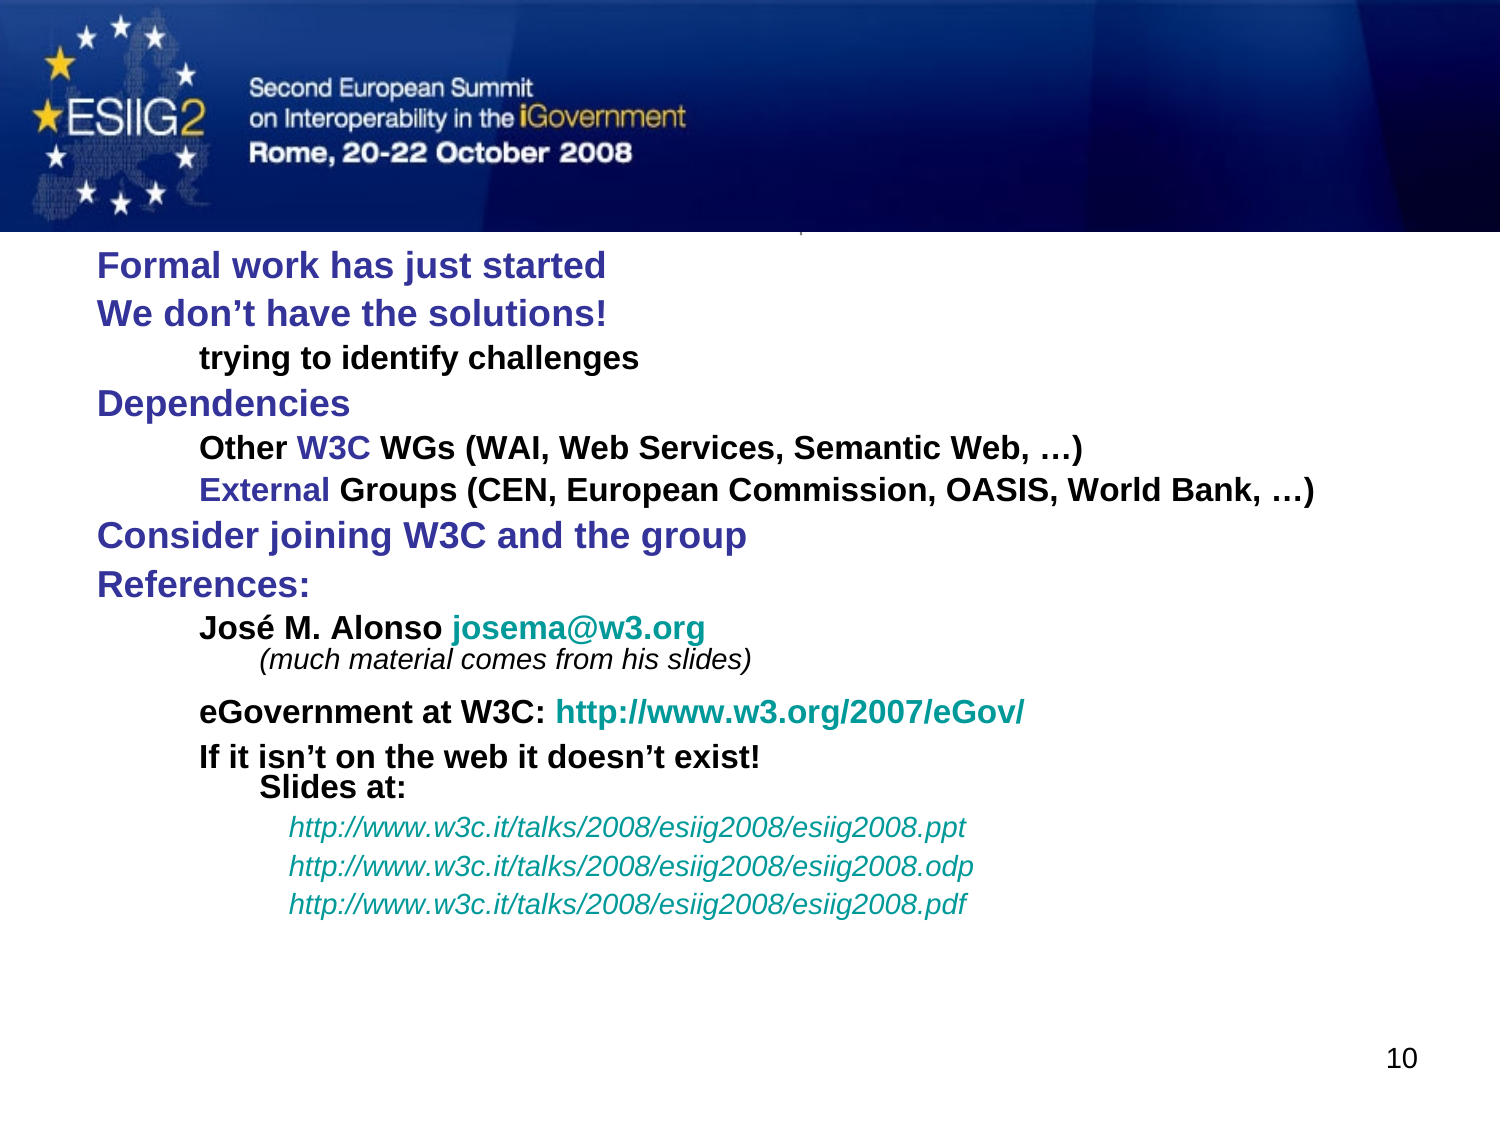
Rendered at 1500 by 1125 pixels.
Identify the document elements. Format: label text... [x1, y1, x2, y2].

text_box <numero> [1371, 1031, 1423, 1082]
list Formal work has just started We don’t have the solutions! trying to identify challenges Dependencies Other W3C WGs (WAI, Web Services, Semantic Web, …) External Groups (CEN, European Commission, OASIS, World Bank, …) Consider joining W3C and the group References: José M. Alonso josema@w3.org (much material comes from his slides) eGovernment at W3C: http://www.w3.org/2007/eGov/ If it isn’t on the web it doesn’t exist! Slides at: http://www.w3c.it/talks/2008/esiig2008/esiig2008.ppt http://www.w3c.it/talks/2008/esiig2008/esiig2008.odp http://www.w3c.it/talks/2008/esiig2008/esiig2008.pdf [88, 243, 1424, 1000]
text_box ( DIAPOSITIVA TESTO CON ELENCO PUNTATO) HELVETICA 18pt [374, 232, 1070, 243]
picture [0, 0, 1500, 232]
